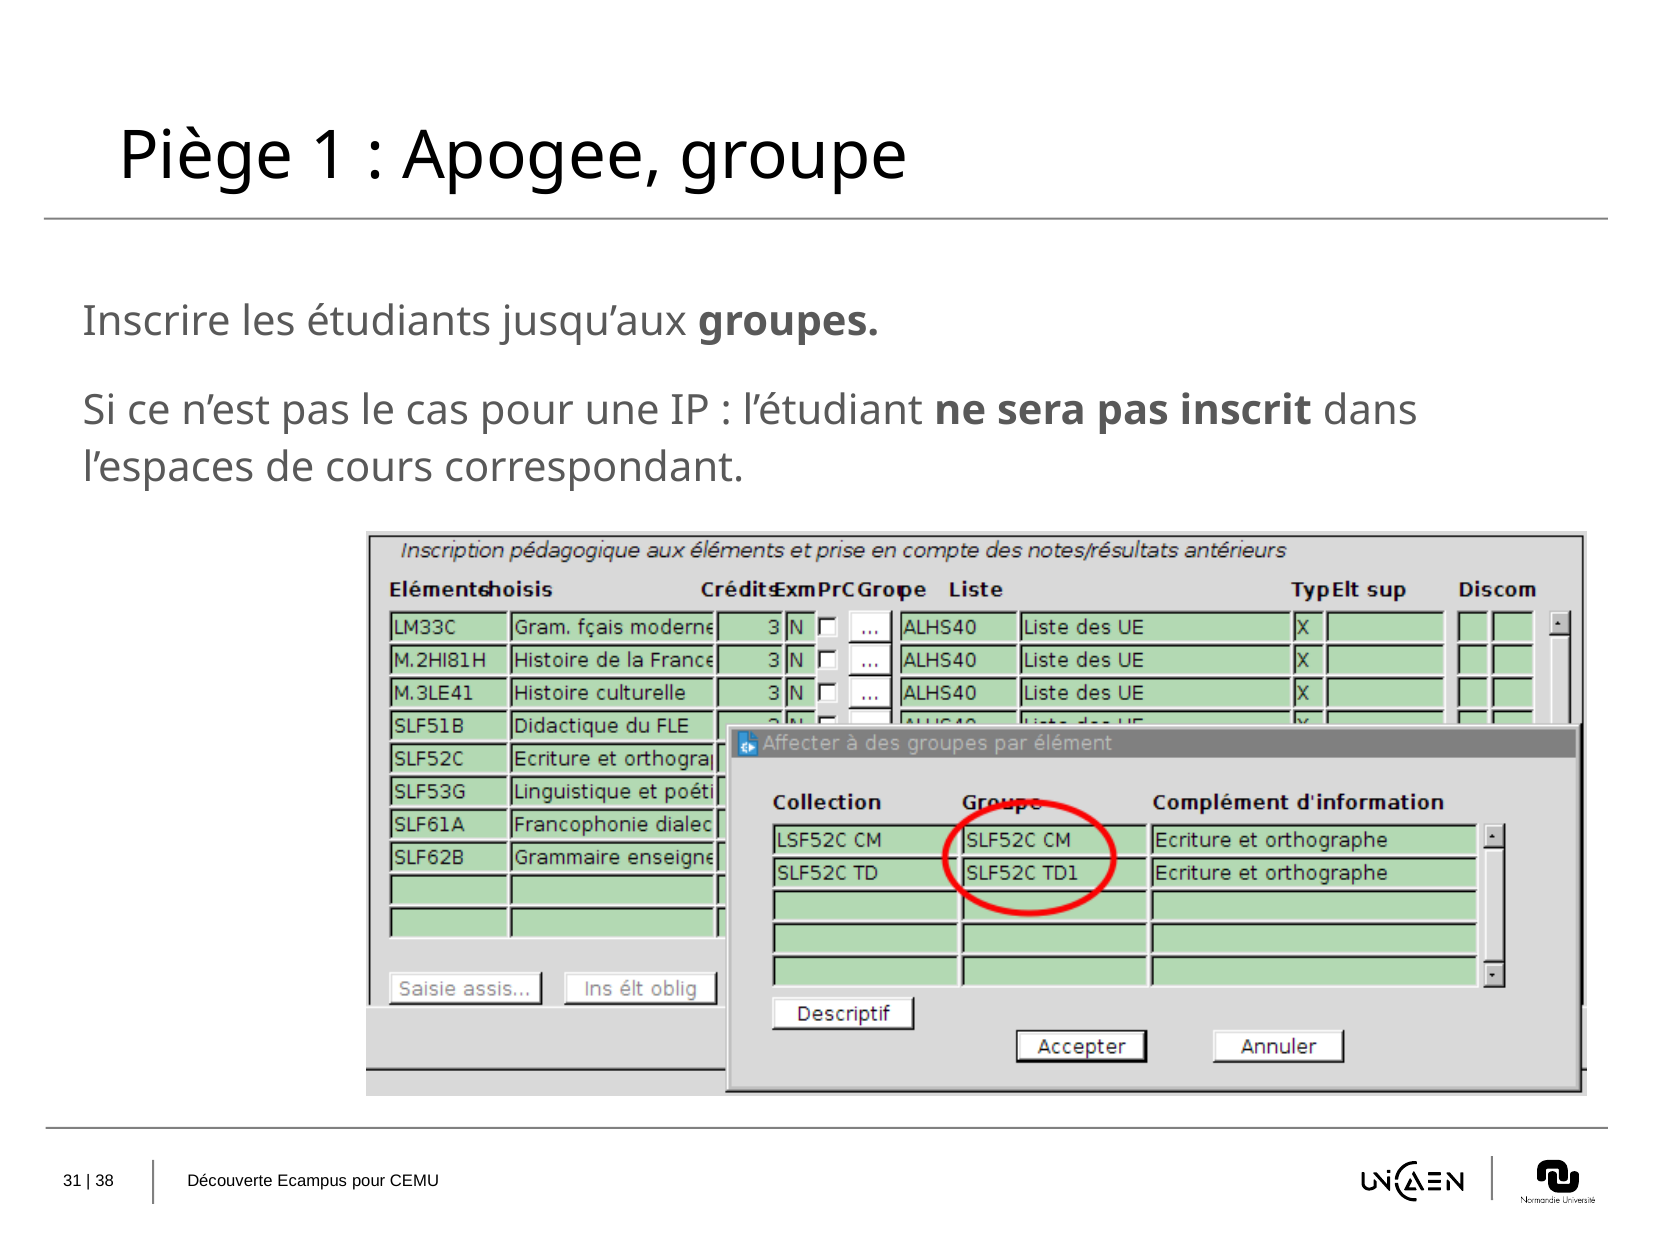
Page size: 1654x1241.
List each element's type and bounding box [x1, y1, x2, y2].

text_box [82, 49, 1571, 257]
text_box [82, 290, 1571, 1010]
picture [366, 531, 1587, 1096]
